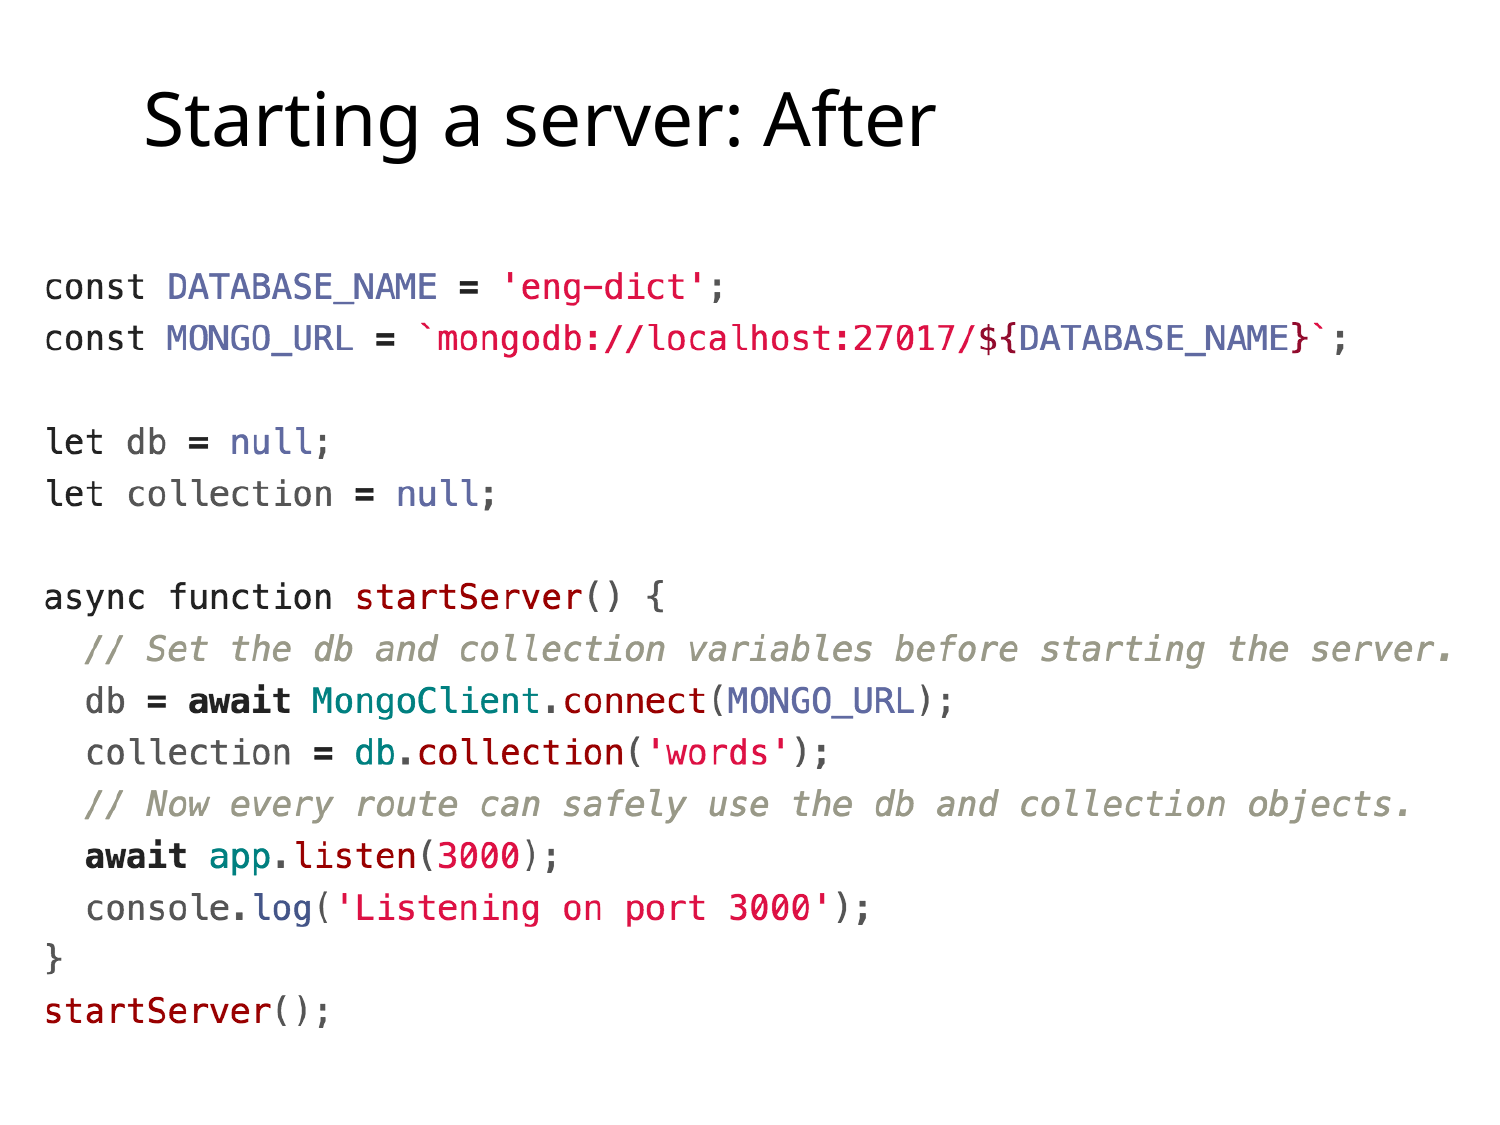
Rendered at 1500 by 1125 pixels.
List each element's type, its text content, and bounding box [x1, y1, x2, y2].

title Starting a server: After [128, 56, 1372, 183]
picture [24, 256, 1475, 1065]
